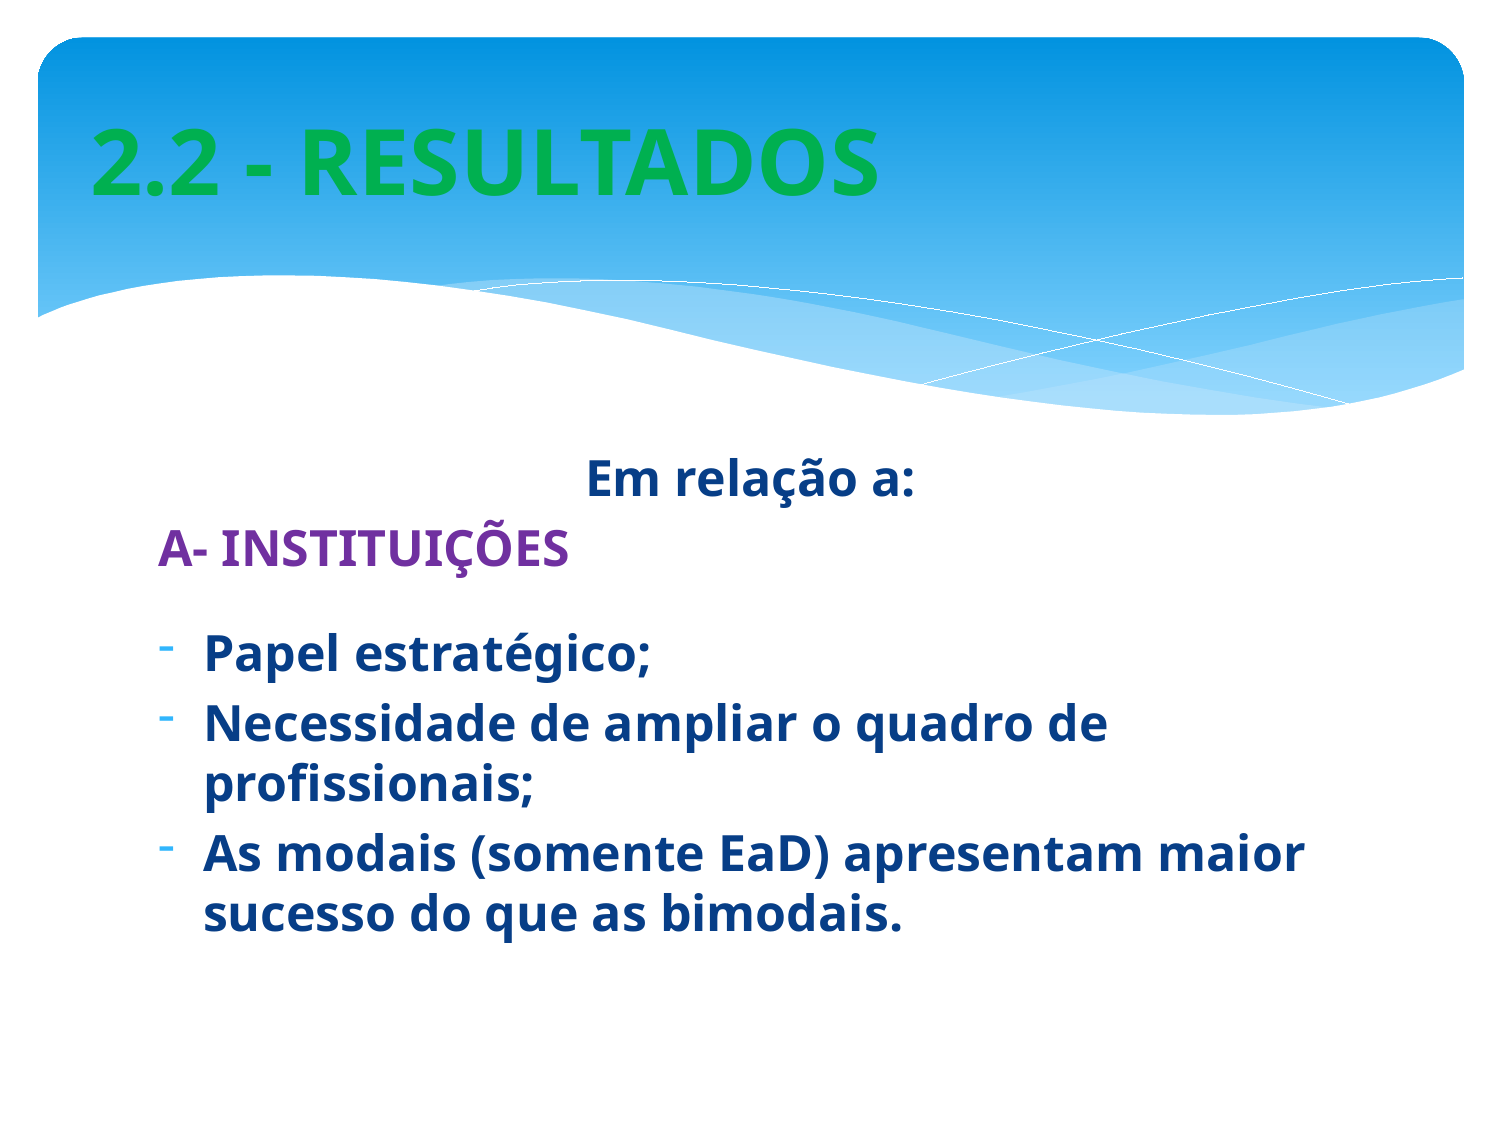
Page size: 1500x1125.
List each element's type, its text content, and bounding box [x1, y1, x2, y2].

title 2.2 - RESULTADOS [75, 55, 1425, 261]
list Em relação a: A- INSTITUIÇÕES Papel estratégico; Necessidade de ampliar o quadro de profissionais; As modais (somente EaD) apresentam maior sucesso do que as bimodais. [143, 438, 1359, 1005]
